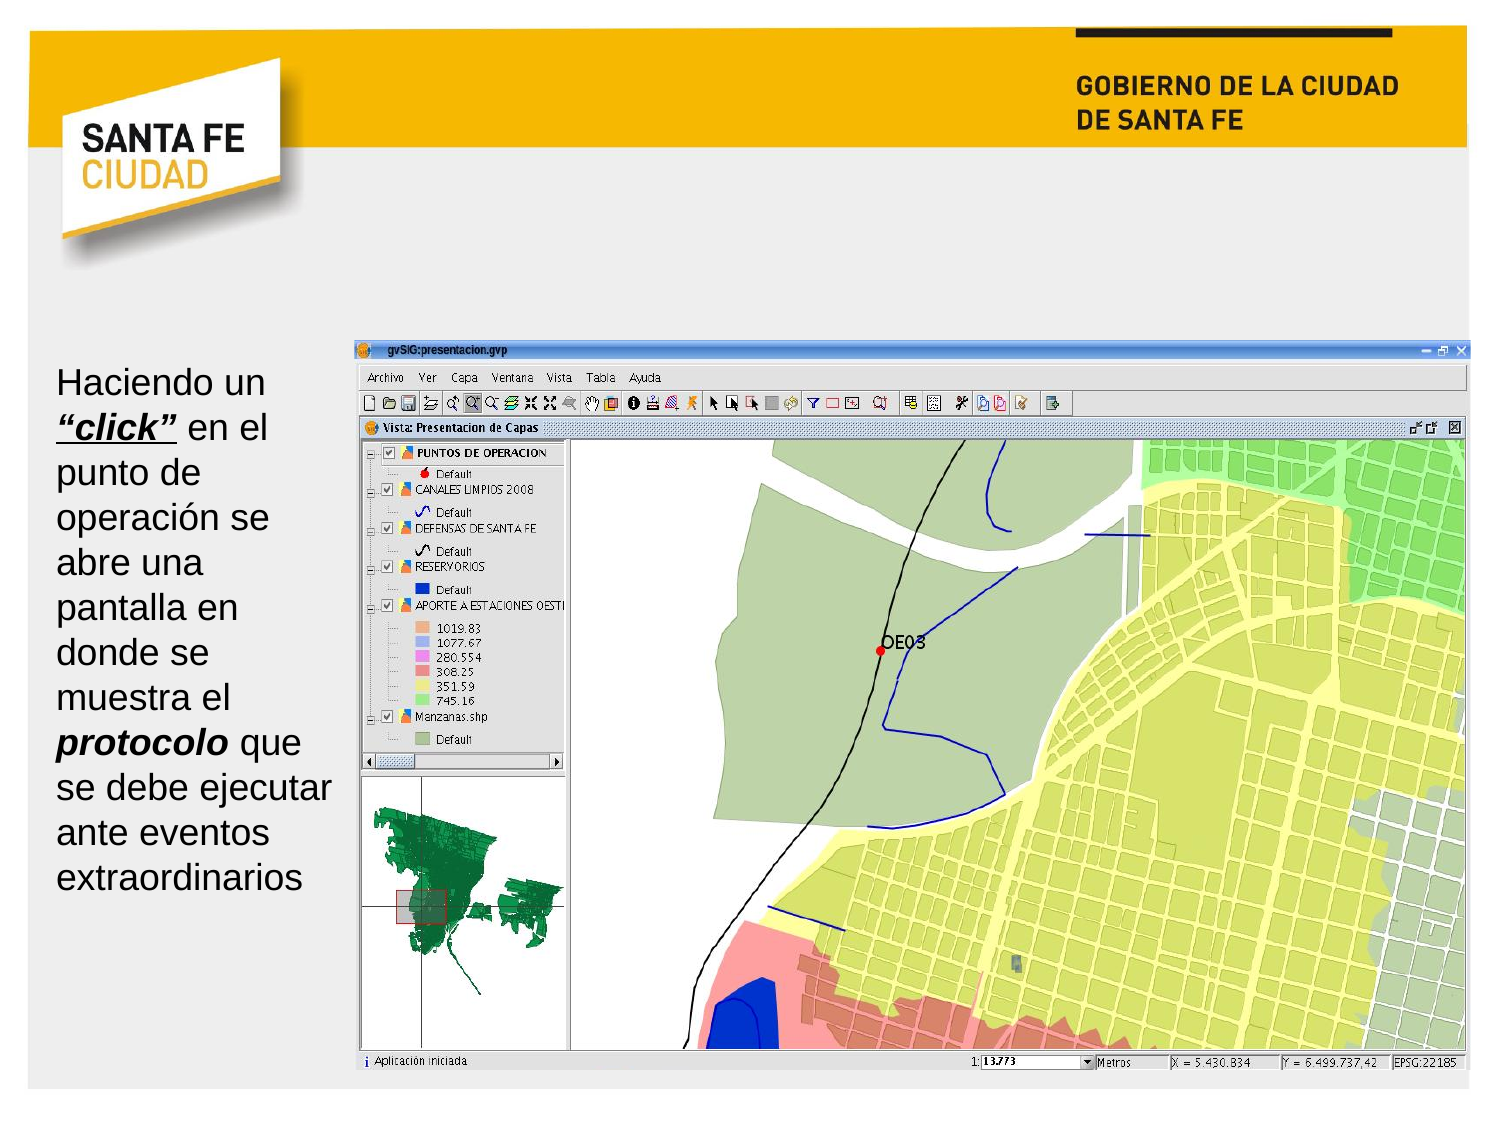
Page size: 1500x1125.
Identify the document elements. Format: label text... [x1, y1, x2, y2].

text_box Haciendo un “click” en el punto de operación se abre una pantalla en donde se muestra el protocolo que se debe ejecutar ante eventos extraordinarios [41, 349, 349, 906]
picture [0, 1, 1500, 1124]
